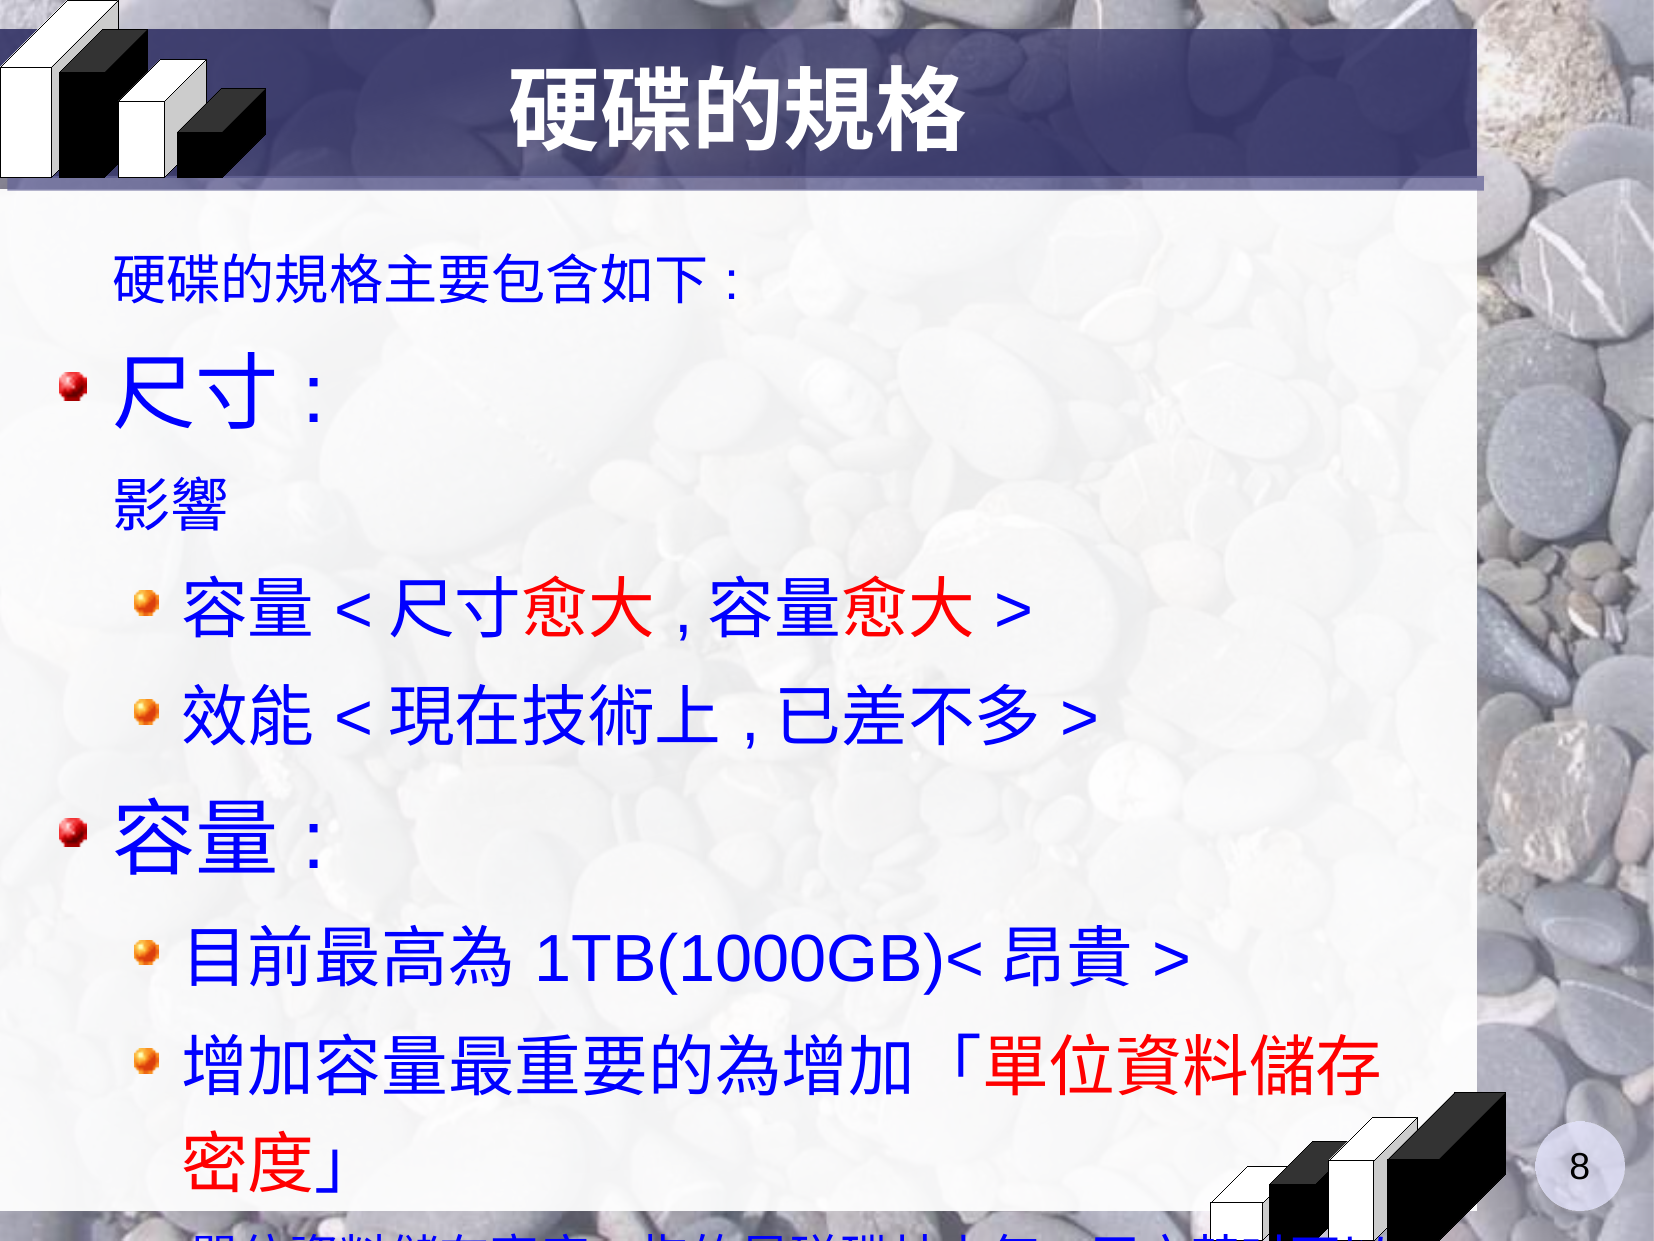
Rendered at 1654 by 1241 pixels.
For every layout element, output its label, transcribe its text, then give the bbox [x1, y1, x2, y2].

list 硬碟的規格主要包含如下: 尺寸: 影響 容量<尺寸愈大,容量愈大> 效能<現在技術上,已差不多> 容量: 目前最高為1TB(1000GB)<昂貴> 增加容量最重要的為增加「單位資料儲存密度」 PS單位資料儲存密度」指的是磁碟片上每一平方英吋可以儲存的資料量 [59, 236, 1418, 1241]
title 硬碟的規格 [29, 48, 1447, 159]
